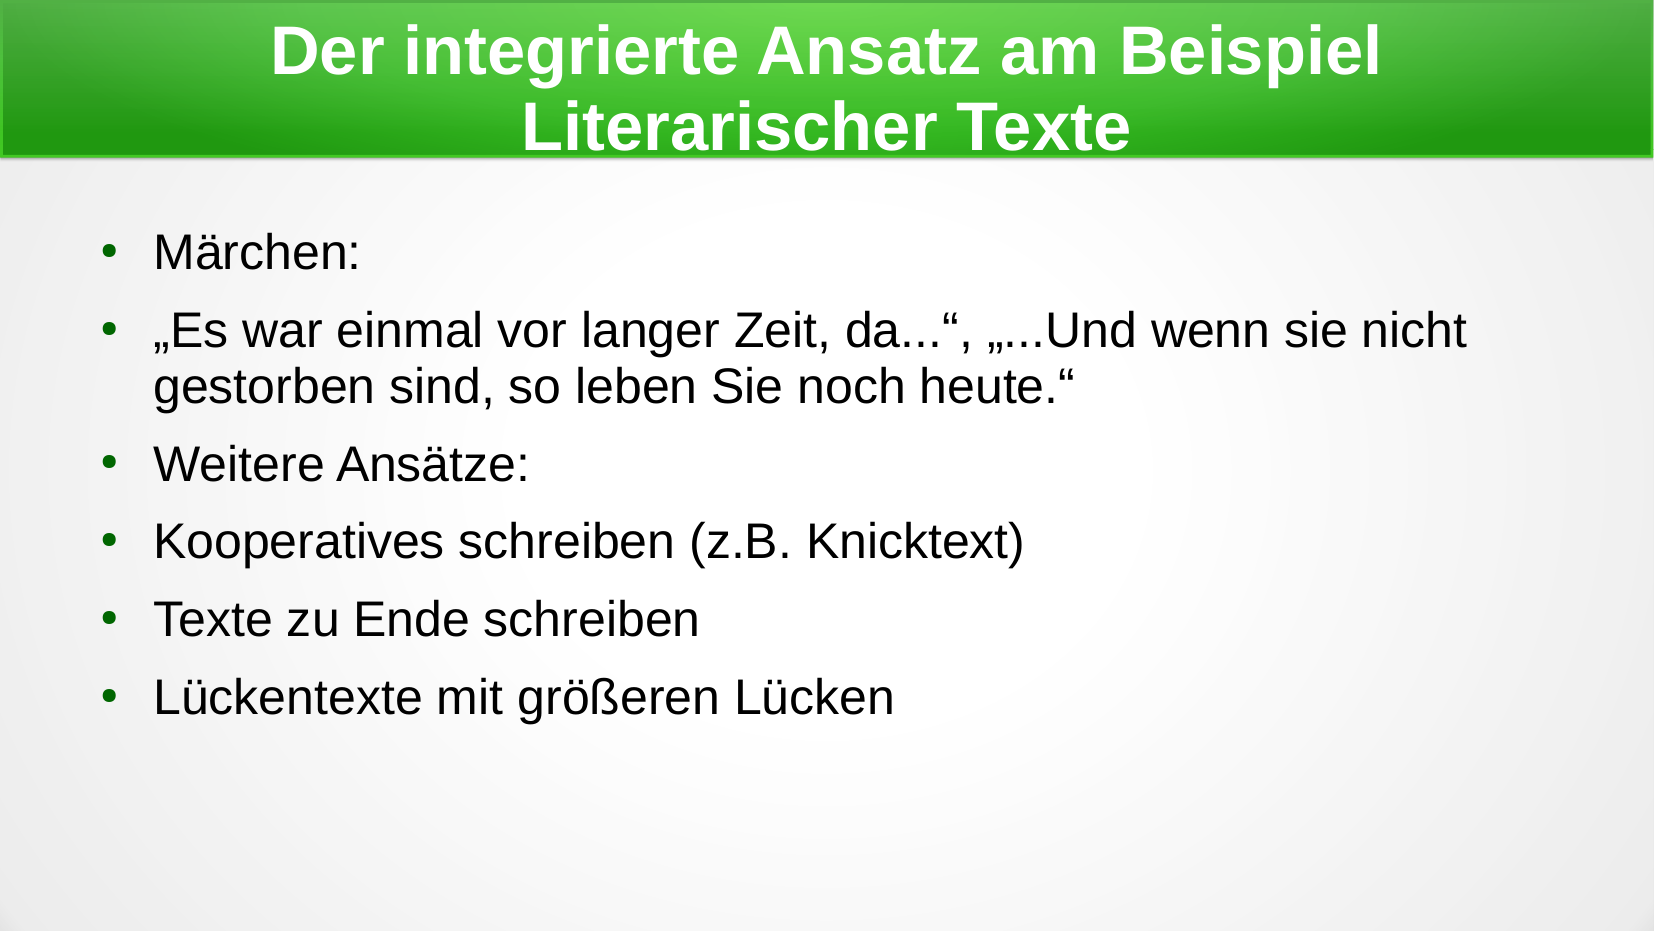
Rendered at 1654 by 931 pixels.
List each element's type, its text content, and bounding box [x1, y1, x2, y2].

list Märchen: „Es war einmal vor langer Zeit, da...“, „...Und wenn sie nicht gestorben sind, so leben Sie noch heute.“ Weitere Ansätze: Kooperatives schreiben (z.B. Knicktext) Texte zu Ende schreiben Lückentexte mit größeren Lücken [82, 224, 1571, 764]
title Der integrierte Ansatz am Beispiel Literarischer Texte [82, 12, 1571, 166]
